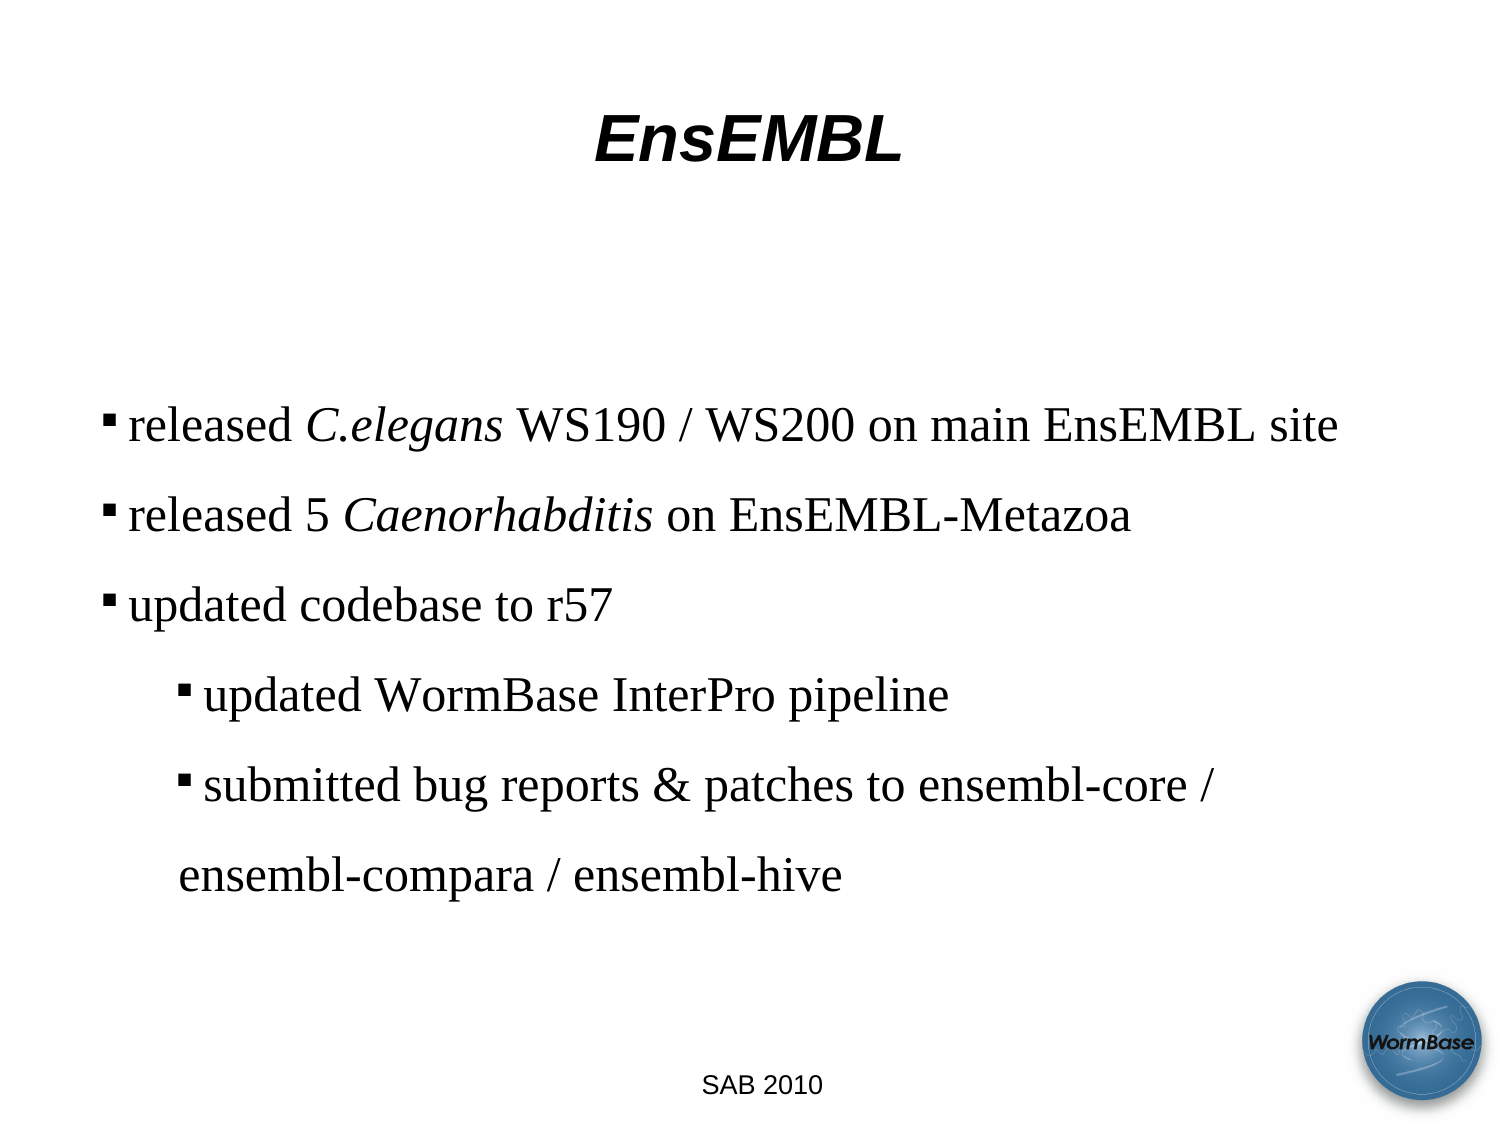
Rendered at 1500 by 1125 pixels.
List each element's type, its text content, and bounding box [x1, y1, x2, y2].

text_box released C.elegans WS190 / WS200 on main EnsEMBL site released 5 Caenorhabditis on EnsEMBL-Metazoa updated codebase to r57 updated WormBase InterPro pipeline submitted bug reports & patches to ensembl-core / ensembl-compara / ensembl-hive [88, 354, 1418, 910]
title EnsEMBL [75, 44, 1425, 233]
picture [1343, 968, 1500, 1125]
